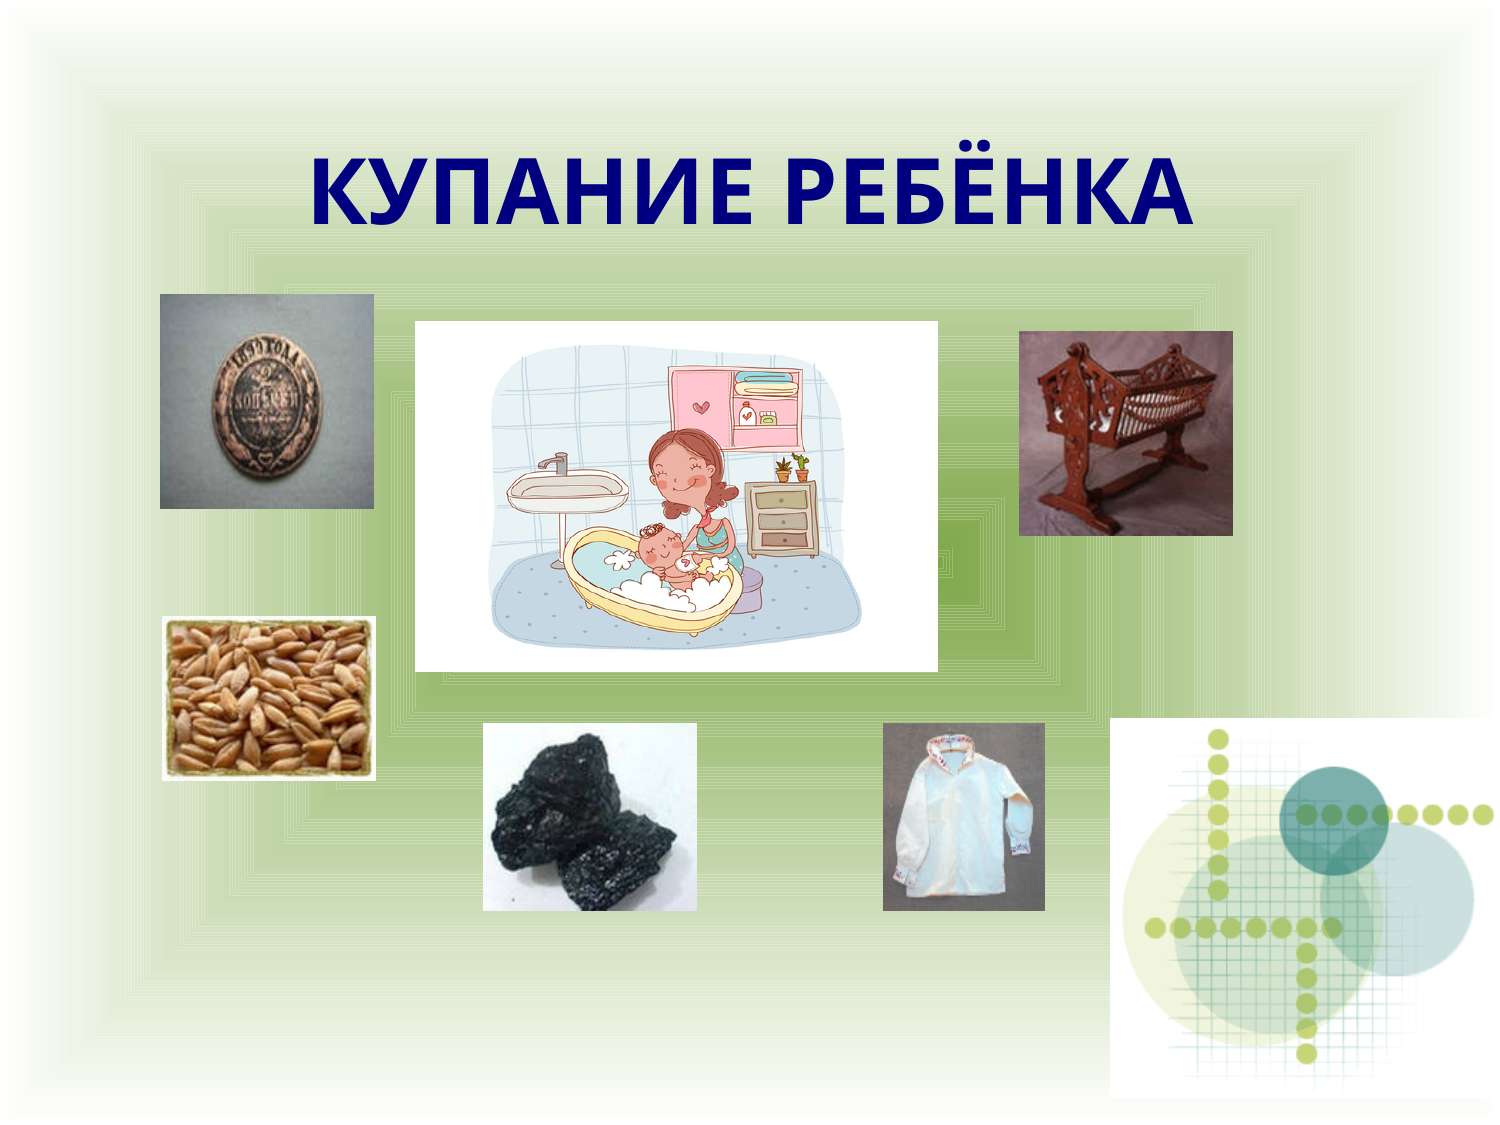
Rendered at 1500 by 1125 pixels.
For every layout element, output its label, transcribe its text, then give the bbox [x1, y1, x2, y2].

picture [162, 616, 376, 781]
text_box КУПАНИЕ РЕБЁНКА [110, 99, 1392, 275]
picture [483, 723, 697, 911]
picture [160, 294, 374, 509]
picture [1019, 331, 1233, 536]
picture [415, 321, 938, 672]
picture [883, 723, 1045, 911]
